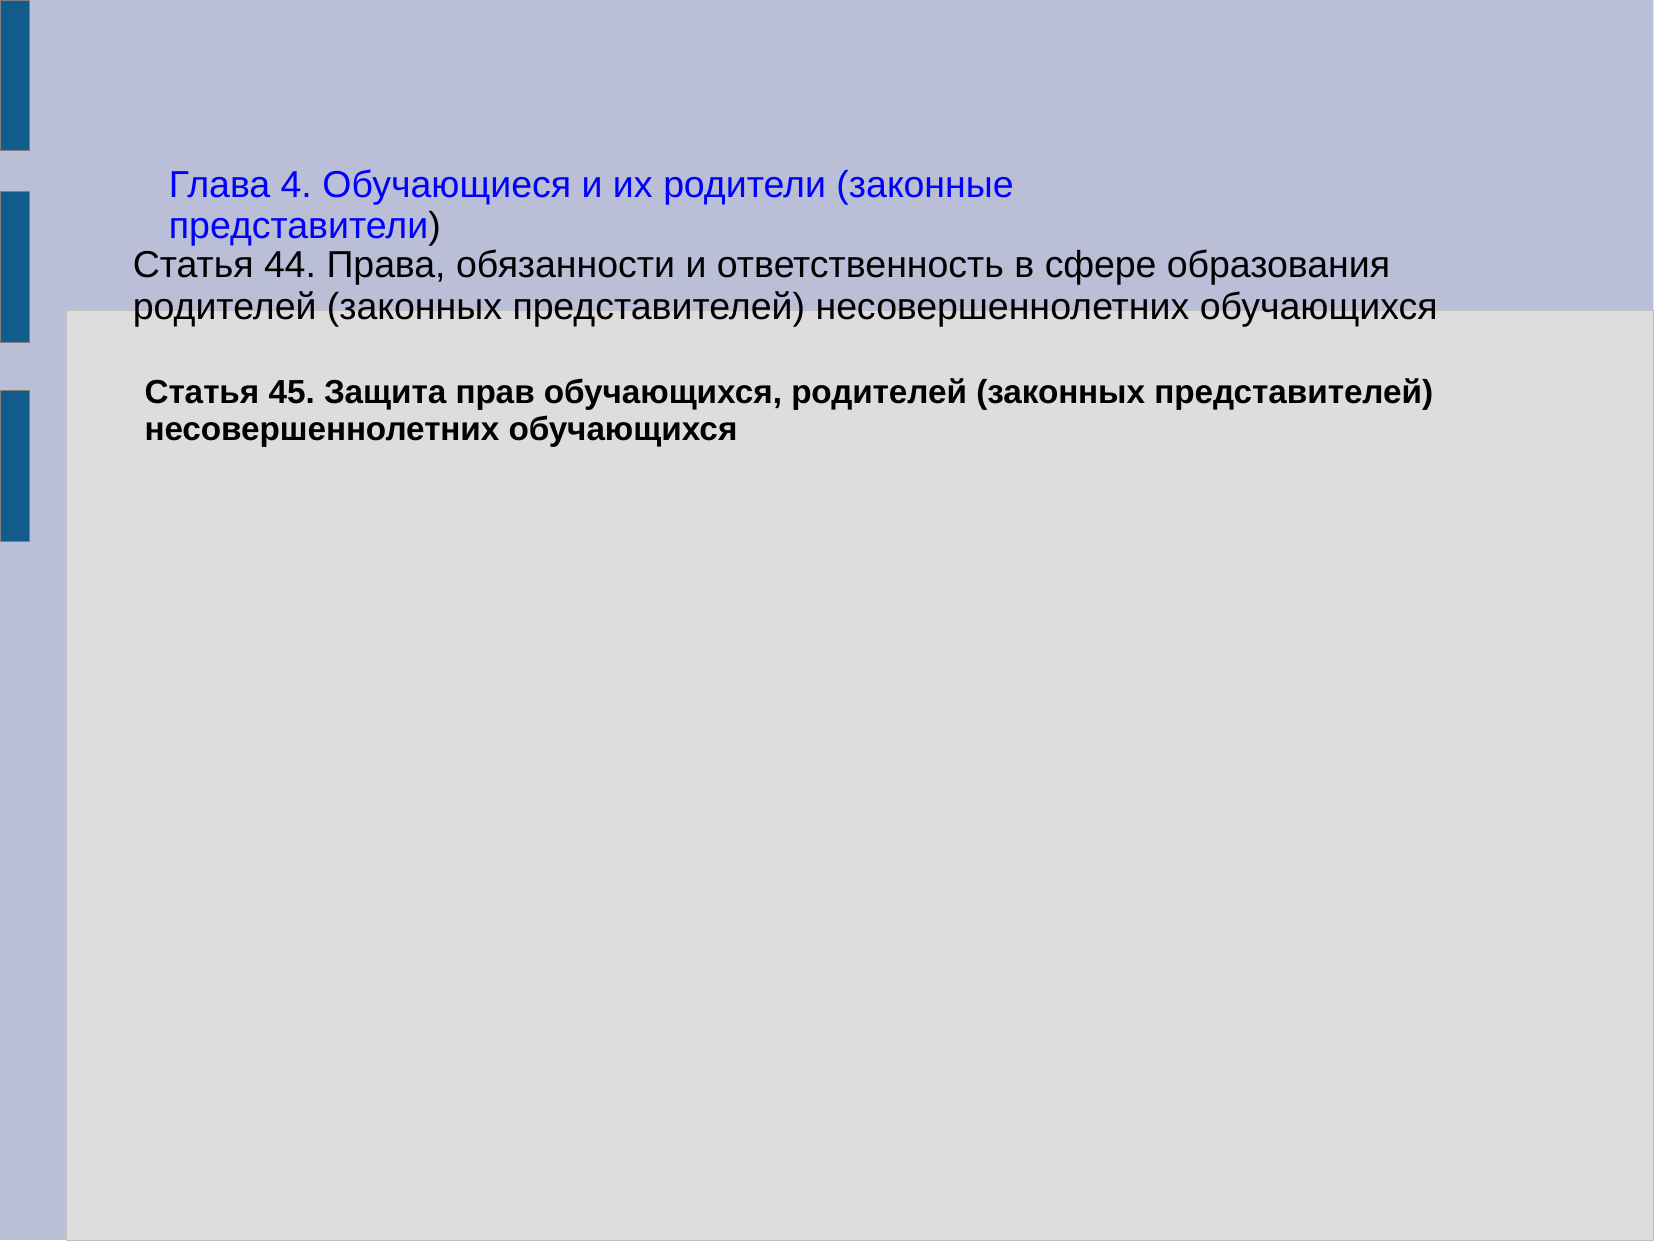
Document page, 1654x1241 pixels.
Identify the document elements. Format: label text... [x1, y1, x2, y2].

text_box Статья 45. Защита прав обучающихся, родителей (законных представителей) несовершеннолетних обучающихся [129, 366, 1512, 506]
text_box Глава 4. Обучающиеся и их родители (законные представители) [154, 155, 1312, 213]
text_box Статья 44. Права, обязанности и ответственность в сфере образования родителей (законных представителей) несовершеннолетних обучающихся [118, 235, 1570, 402]
